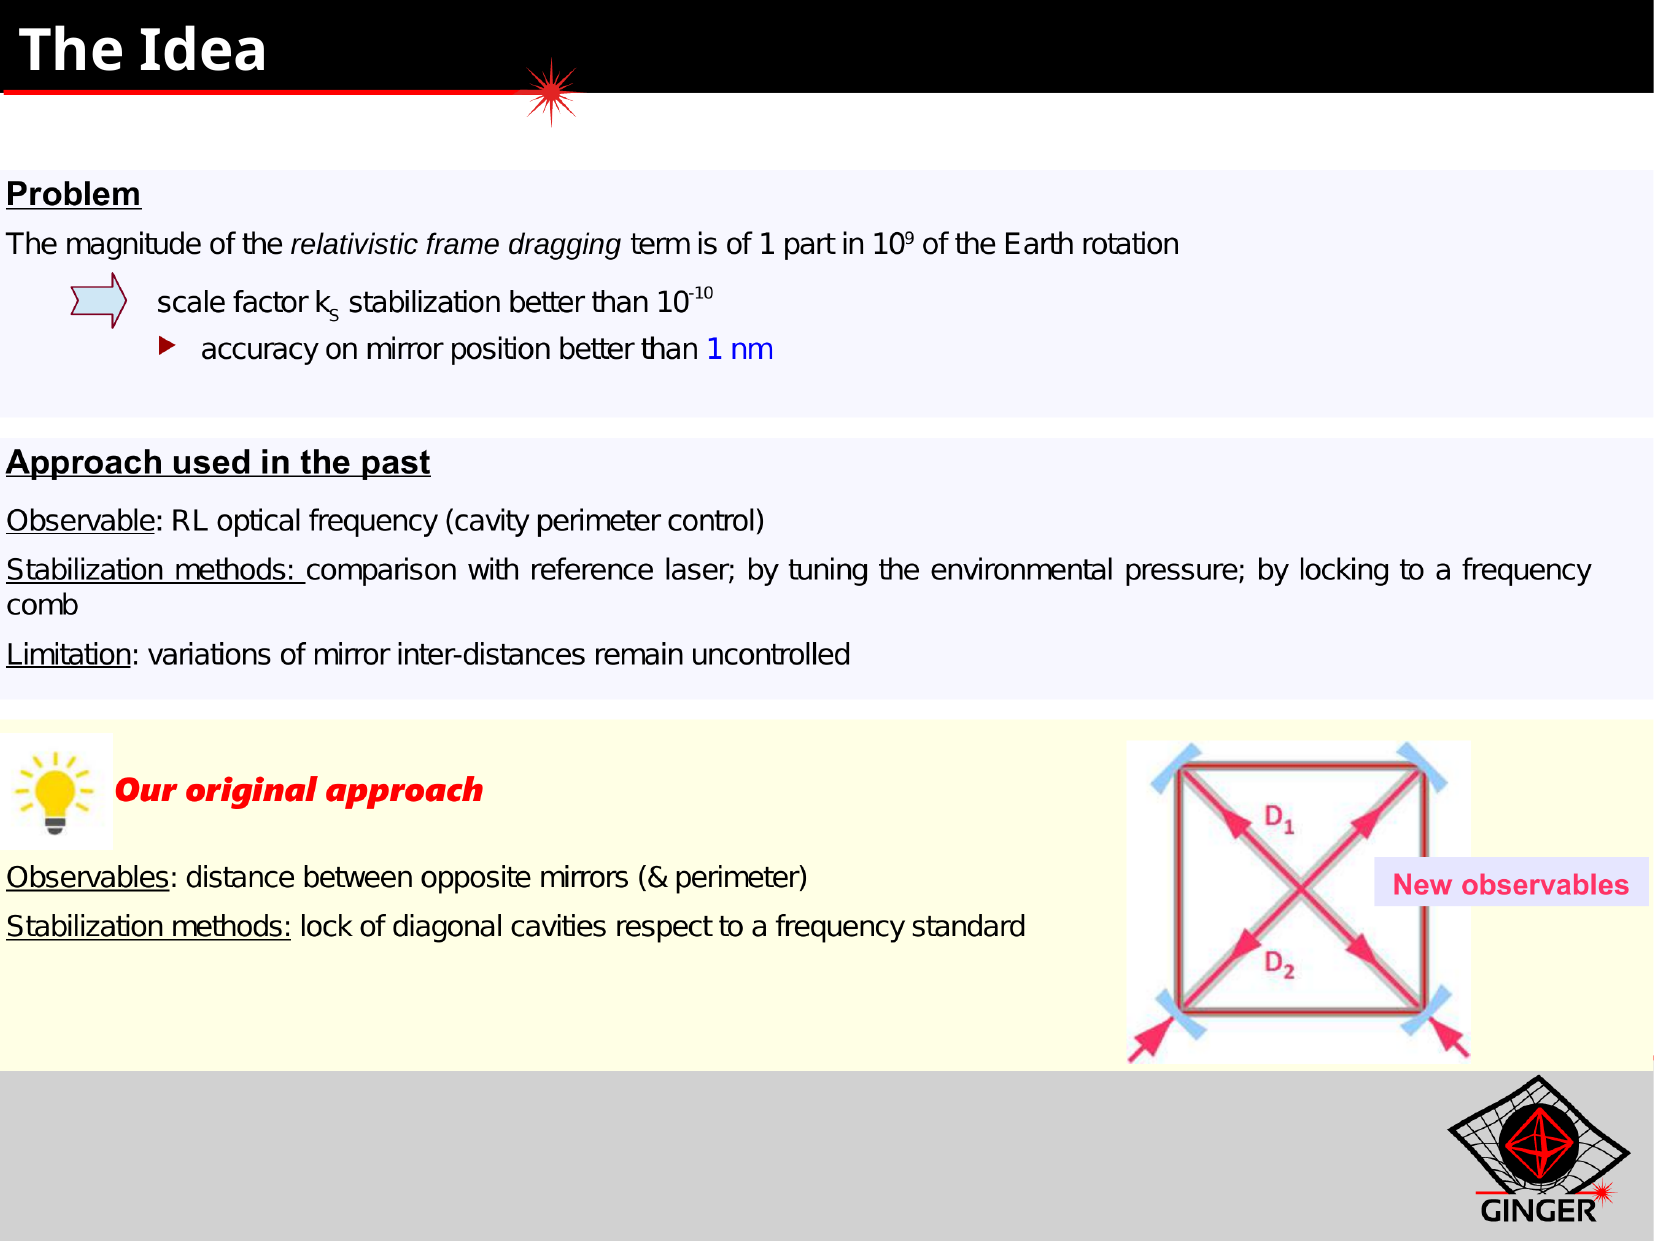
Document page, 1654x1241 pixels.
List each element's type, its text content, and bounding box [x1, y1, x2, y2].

text_box The Idea [3, 0, 736, 91]
picture [0, 0, 1654, 1241]
